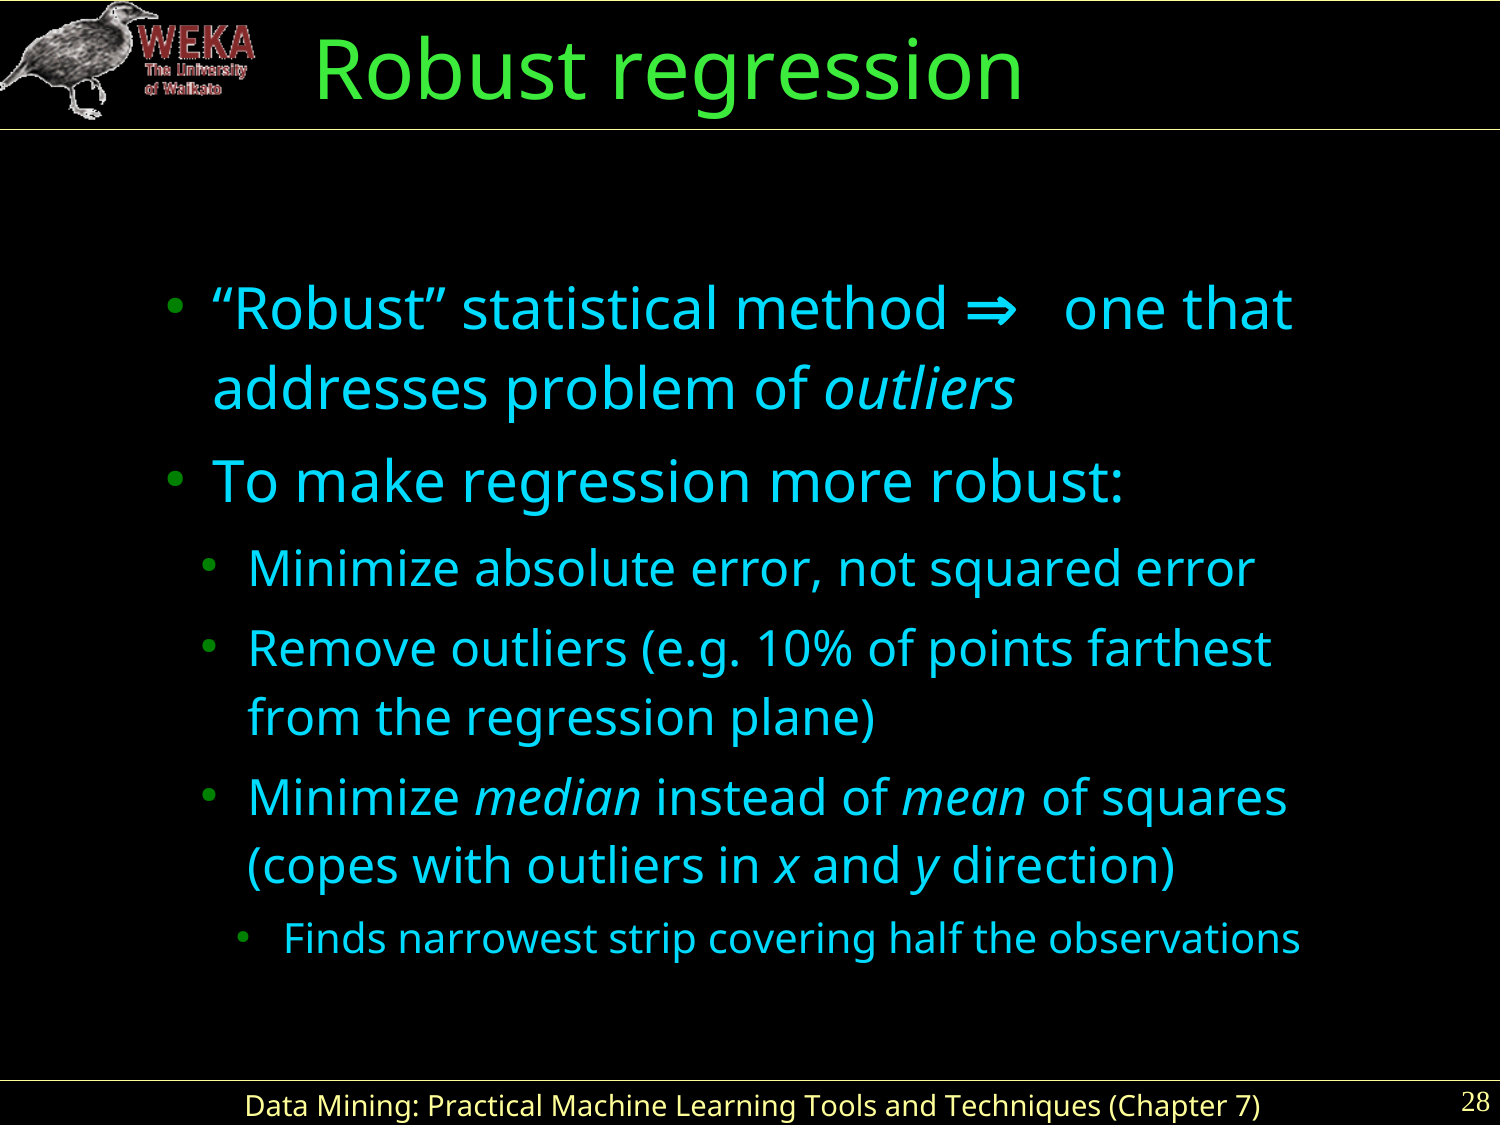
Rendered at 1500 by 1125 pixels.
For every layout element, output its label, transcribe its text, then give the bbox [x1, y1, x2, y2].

title Robust regression [297, 0, 1500, 148]
text_box “Robust” statistical method  one that addresses problem of outliers To make regression more robust: Minimize absolute error, not squared error Remove outliers (e.g. 10% of points farthest from the regression plane) Minimize median instead of mean of squares (copes with outliers in x and y direction) Finds narrowest strip covering half the observations [149, 260, 1388, 936]
picture [0, 1, 266, 129]
